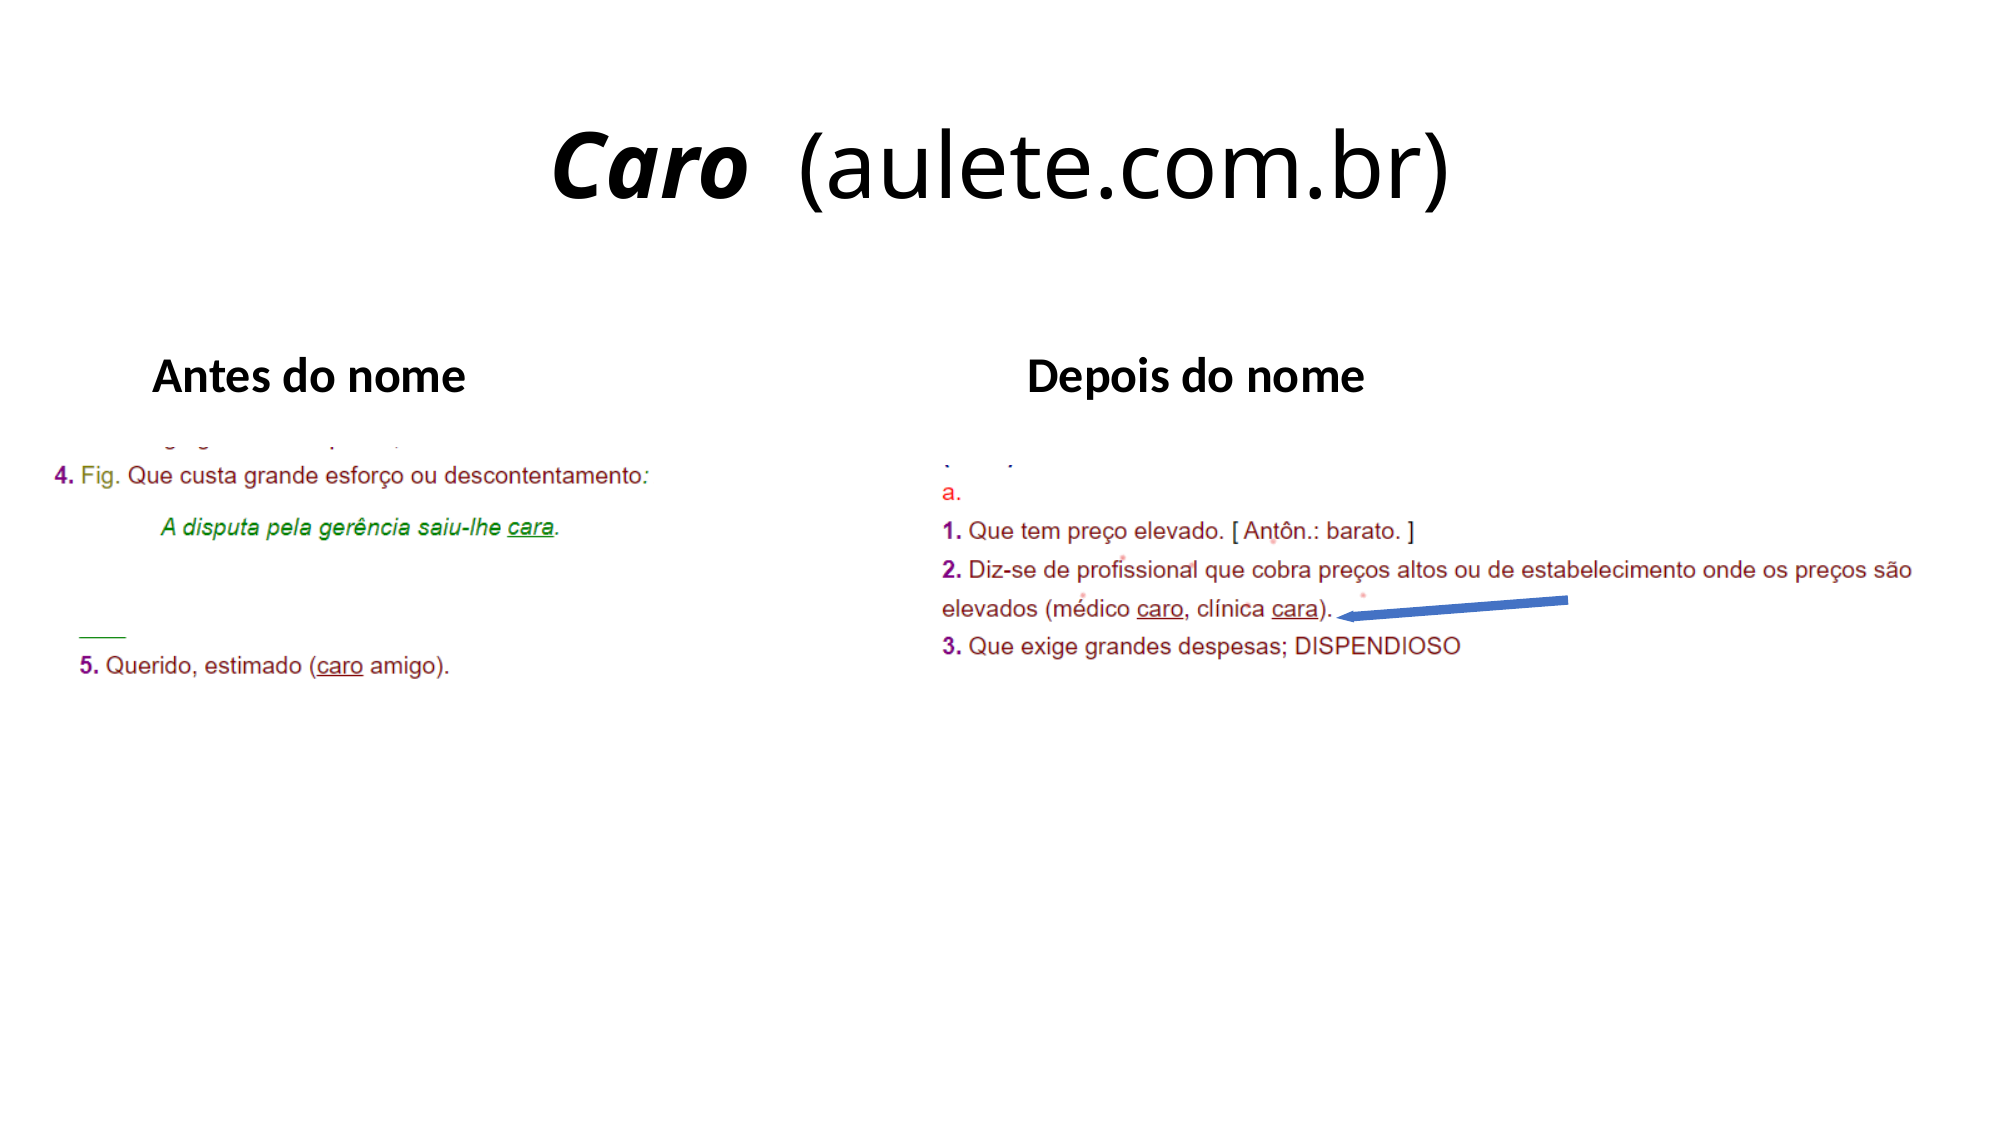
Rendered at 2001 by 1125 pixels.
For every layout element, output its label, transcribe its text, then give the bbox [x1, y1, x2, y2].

title Caro (aulete.com.br) [137, 59, 1863, 278]
list Depois do nome [1012, 275, 1863, 411]
picture [928, 465, 1919, 672]
picture [159, 499, 577, 569]
picture [24, 447, 654, 494]
list Antes do nome [137, 275, 984, 411]
picture [49, 637, 459, 694]
